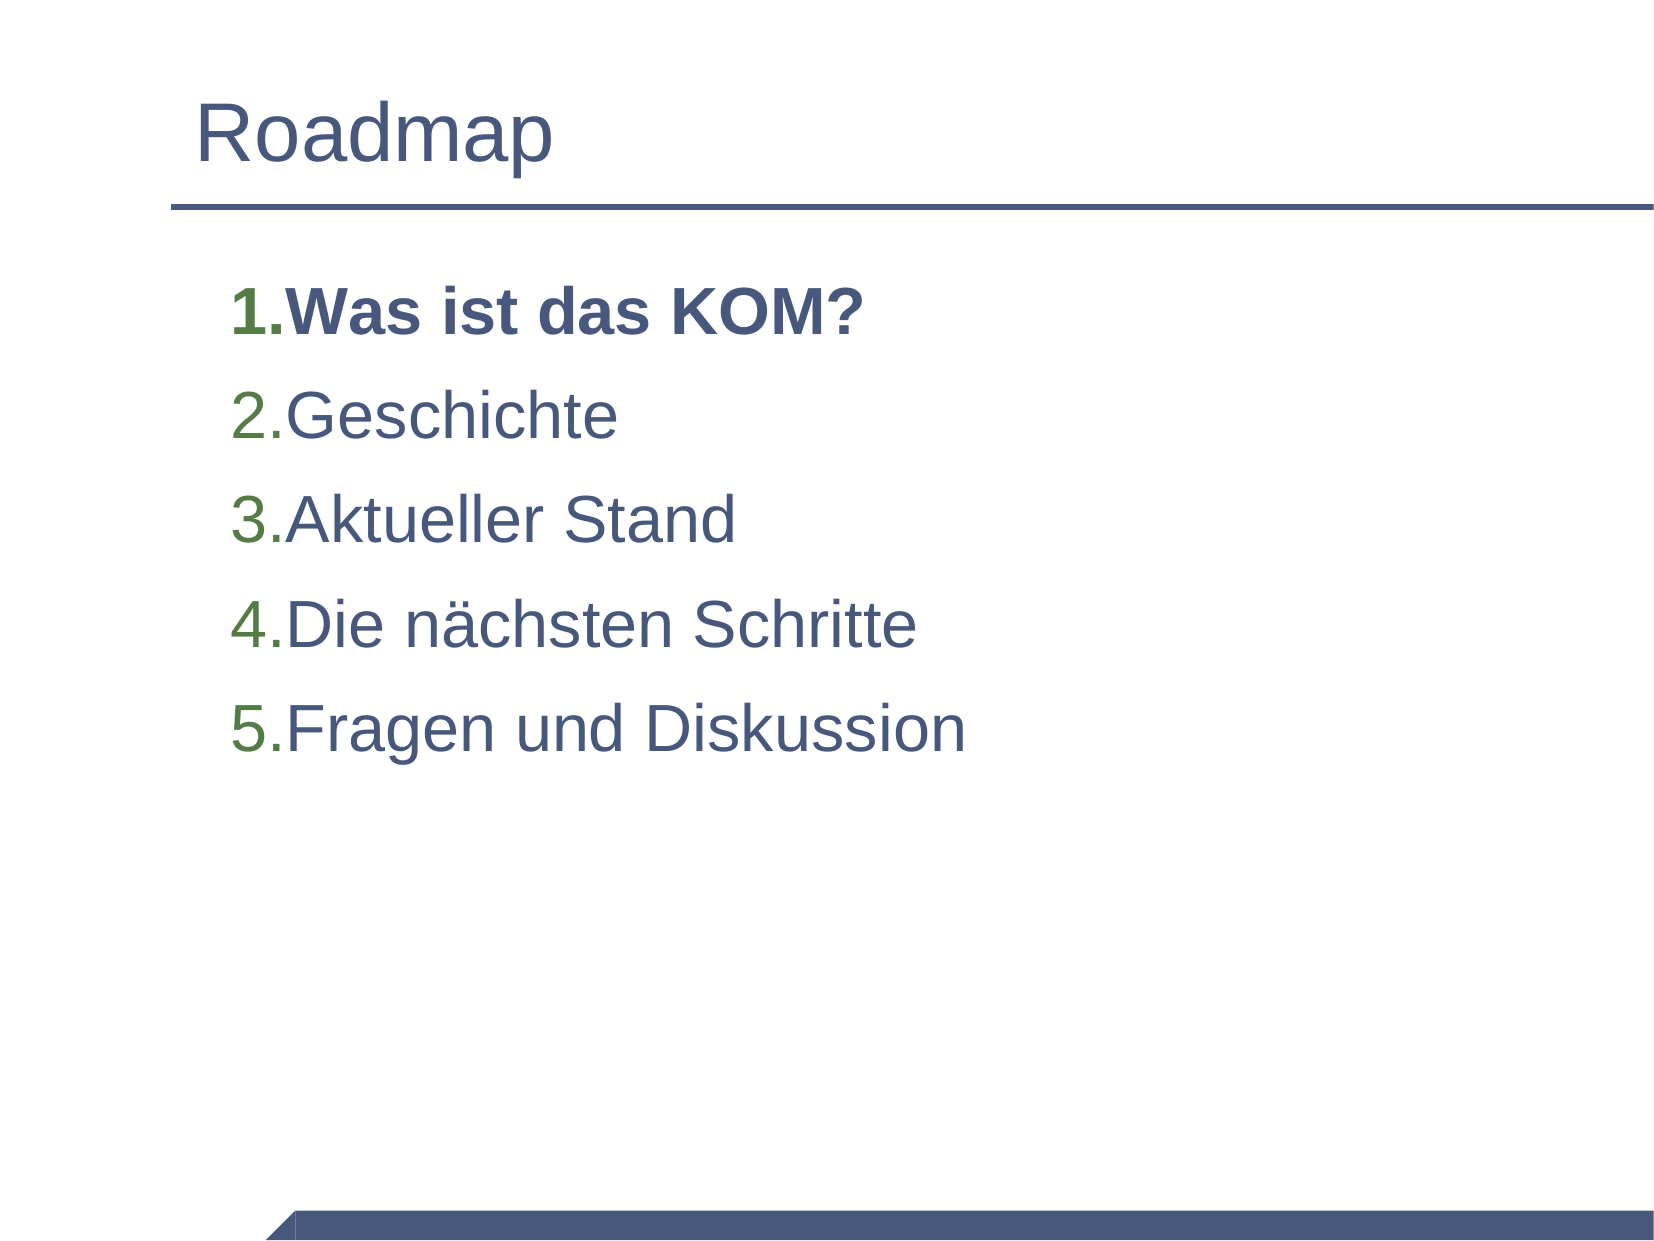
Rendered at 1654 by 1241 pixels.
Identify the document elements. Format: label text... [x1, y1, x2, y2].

title Roadmap [194, 29, 1530, 237]
list Was ist das KOM? Geschichte Aktueller Stand Die nächsten Schritte Fragen und Diskussion [212, 274, 1530, 766]
